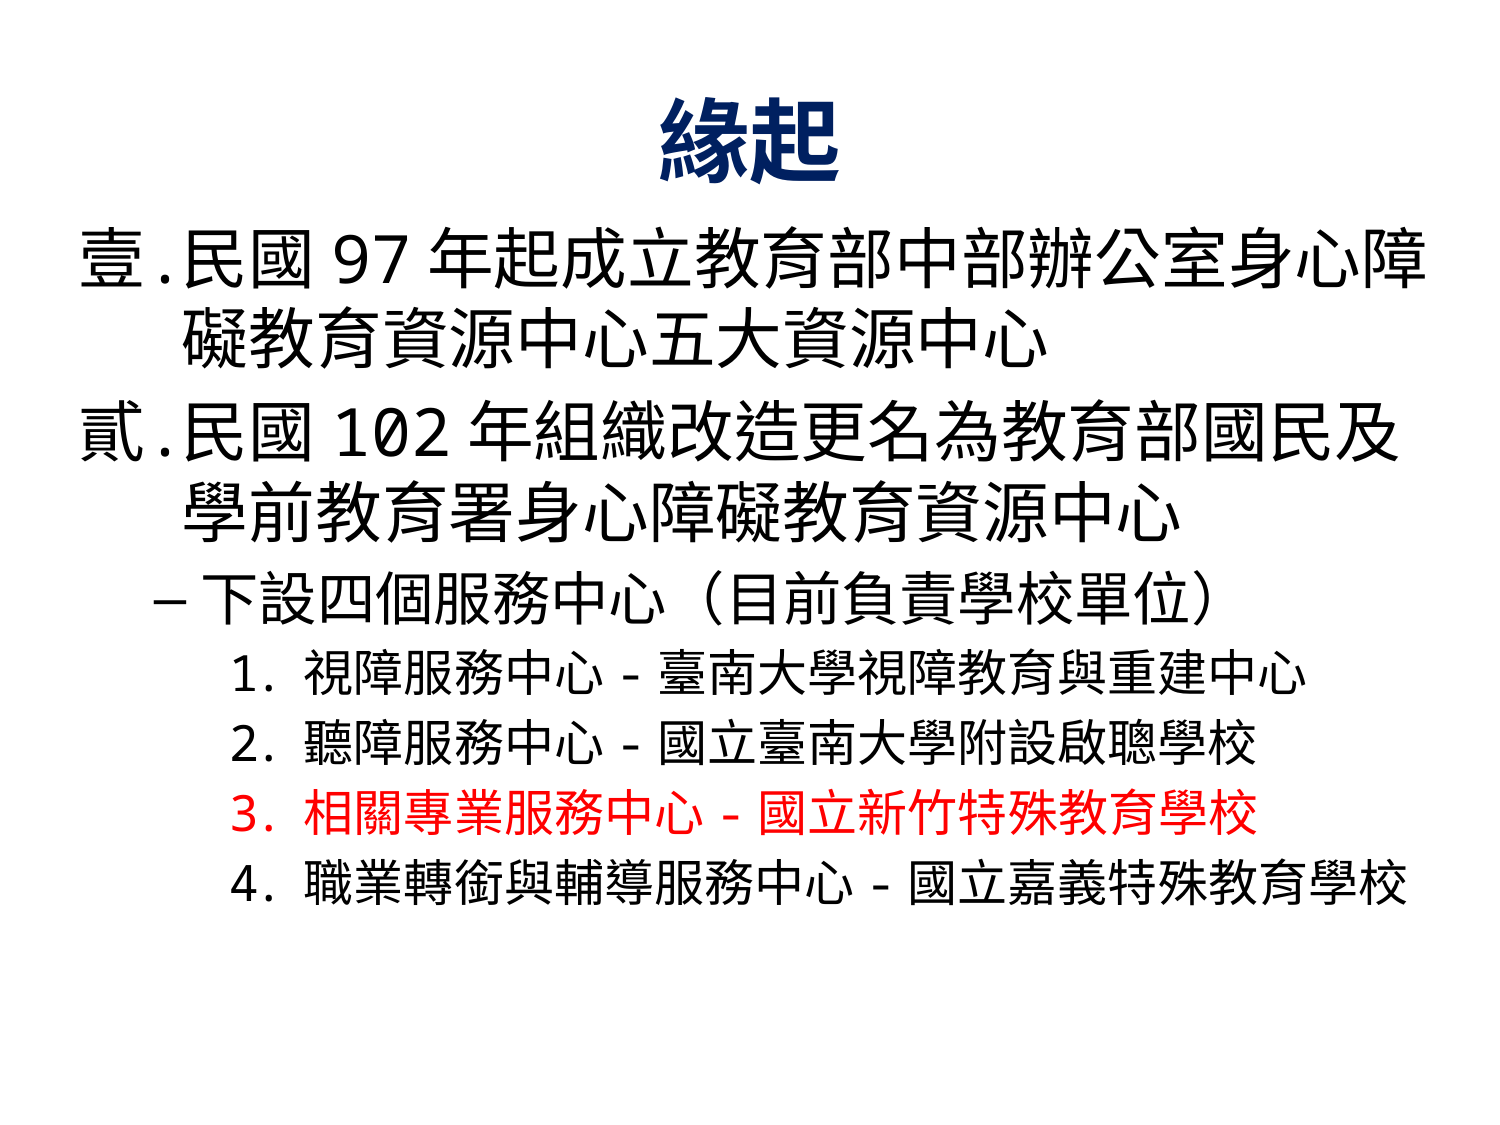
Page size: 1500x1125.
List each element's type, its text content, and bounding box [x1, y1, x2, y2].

list 民國97年起成立教育部中部辦公室身心障礙教育資源中心五大資源中心 民國102年組織改造更名為教育部國民及學前教育署身心障礙教育資源中心 下設四個服務中心（目前負責學校單位） 視障服務中心-臺南大學視障教育與重建中心 聽障服務中心-國立臺南大學附設啟聰學校 相關專業服務中心-國立新竹特殊教育學校 職業轉銜與輔導服務中心-國立嘉義特殊教育學校 [63, 209, 1463, 1051]
title 緣起 [75, 45, 1425, 209]
